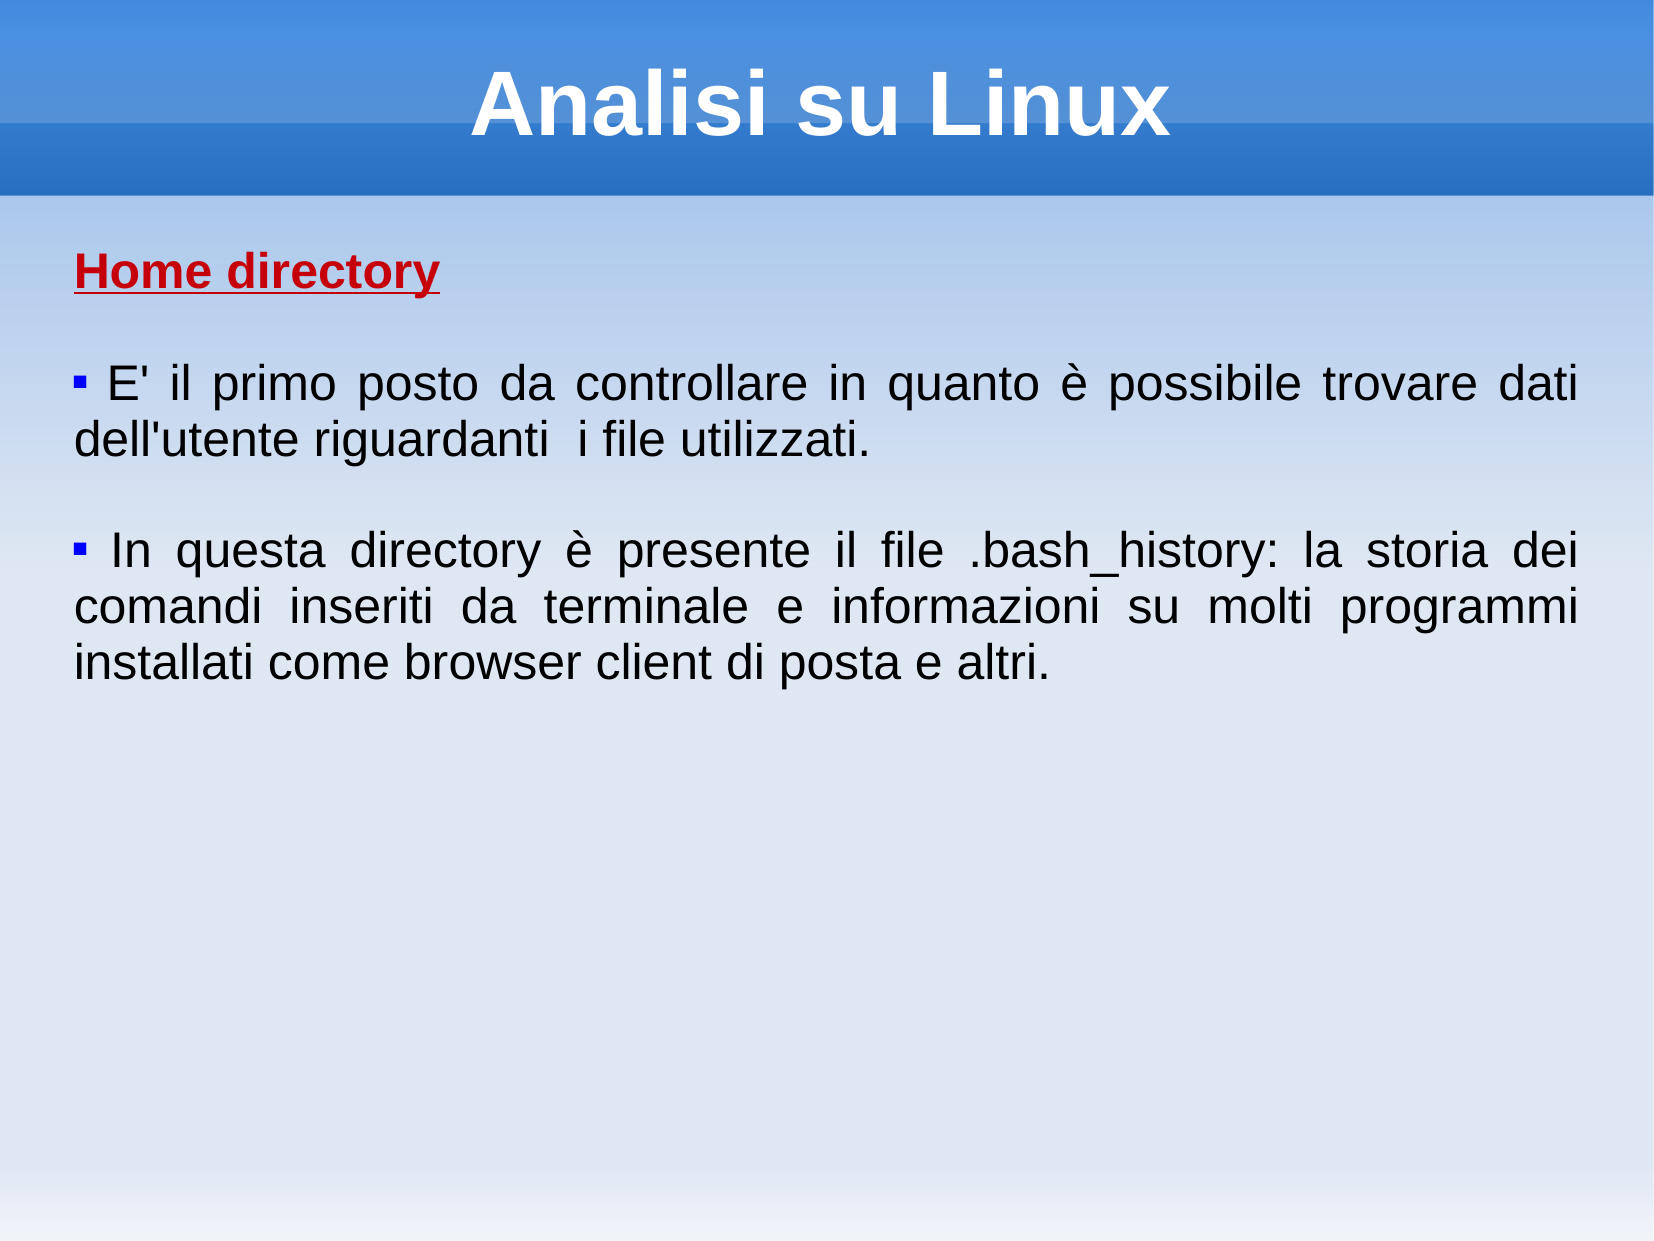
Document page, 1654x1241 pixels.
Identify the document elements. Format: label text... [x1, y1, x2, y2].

title Analisi su Linux [76, 7, 1565, 200]
picture [0, 0, 1654, 1241]
text_box Home directory E' il primo posto da controllare in quanto è possibile trovare dati dell'utente riguardanti i file utilizzati. In questa directory è presente il file .bash_history: la storia dei comandi inseriti da terminale e informazioni su molti programmi installati come browser client di posta e altri. [59, 236, 1595, 698]
